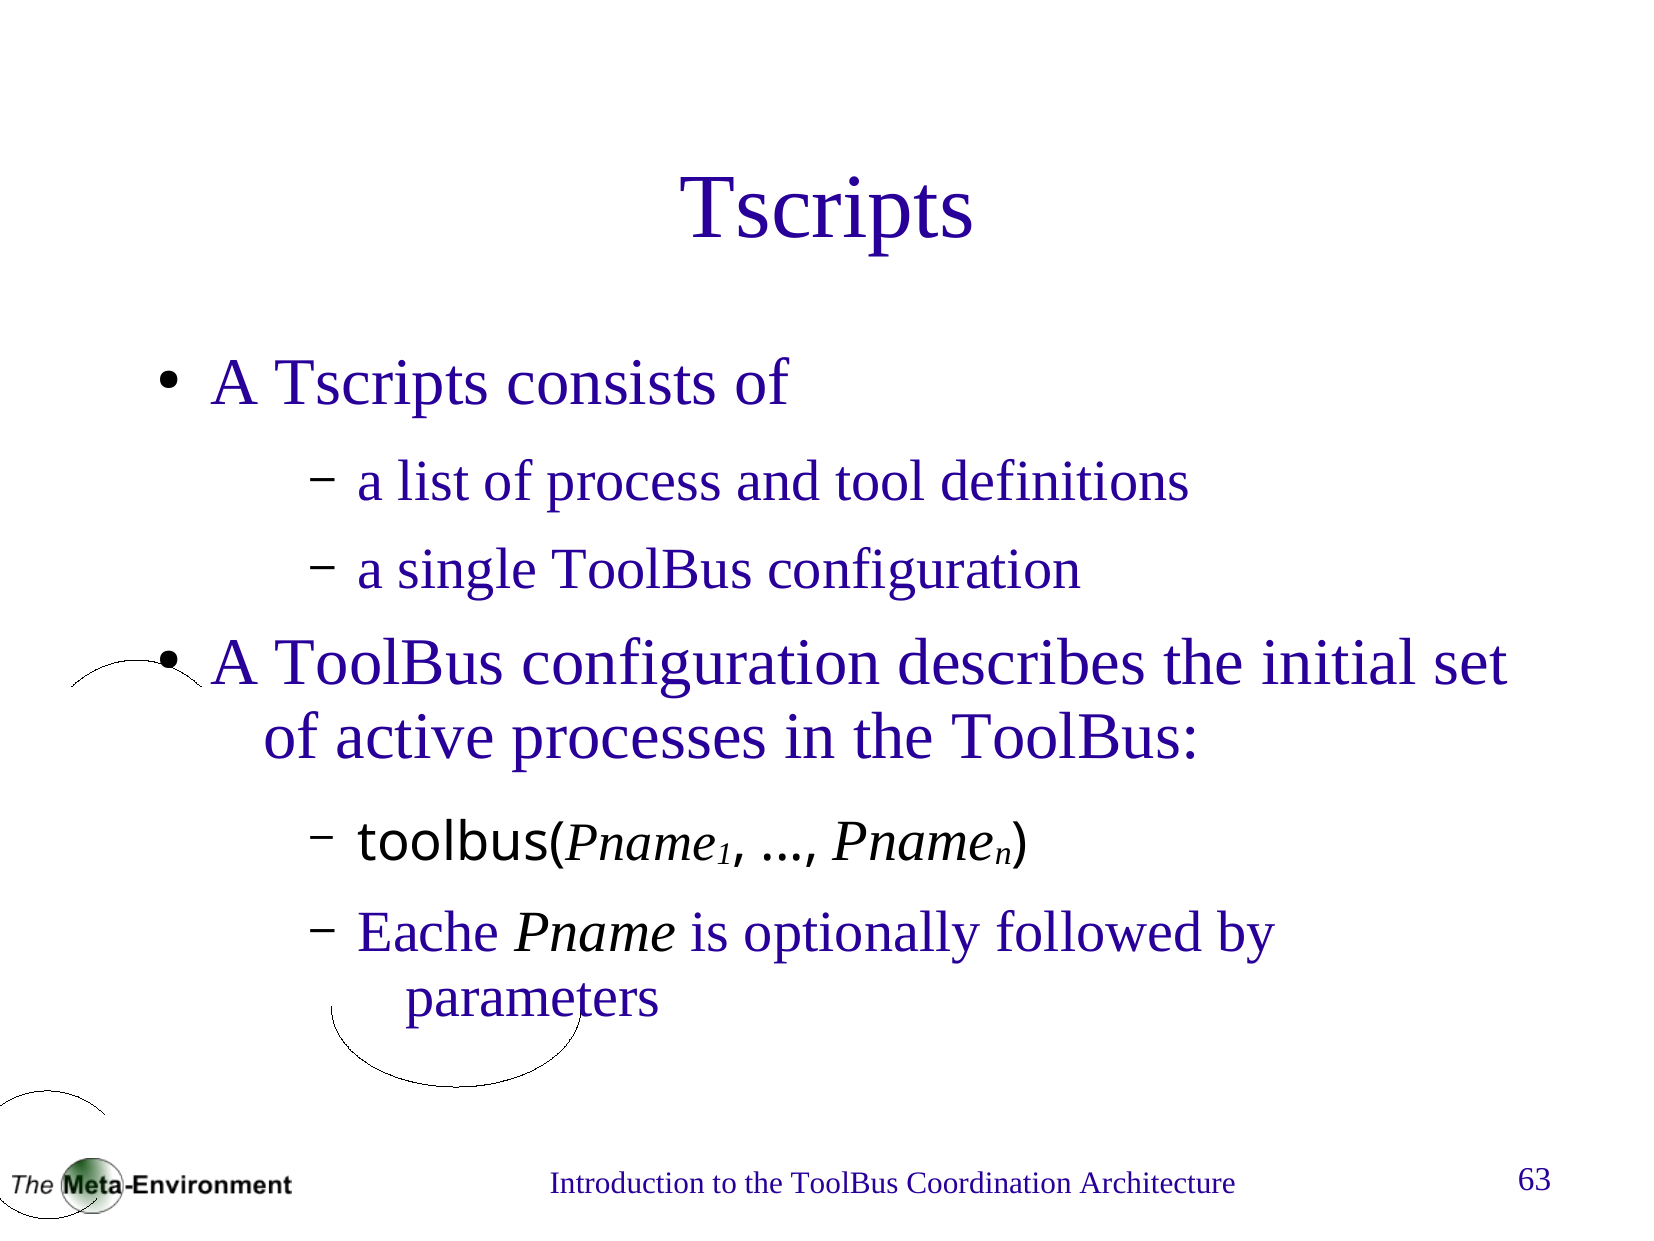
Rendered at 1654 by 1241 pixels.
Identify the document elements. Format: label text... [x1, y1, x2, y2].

title Tscripts [121, 102, 1534, 311]
list A Tscripts consists of a list of process and tool definitions a single ToolBus configuration A ToolBus configuration describes the initial set of active processes in the ToolBus: toolbus(Pname1, ..., Pnamen) Eache Pname is optionally followed by parameters [121, 344, 1534, 1127]
picture [12, 1158, 292, 1214]
